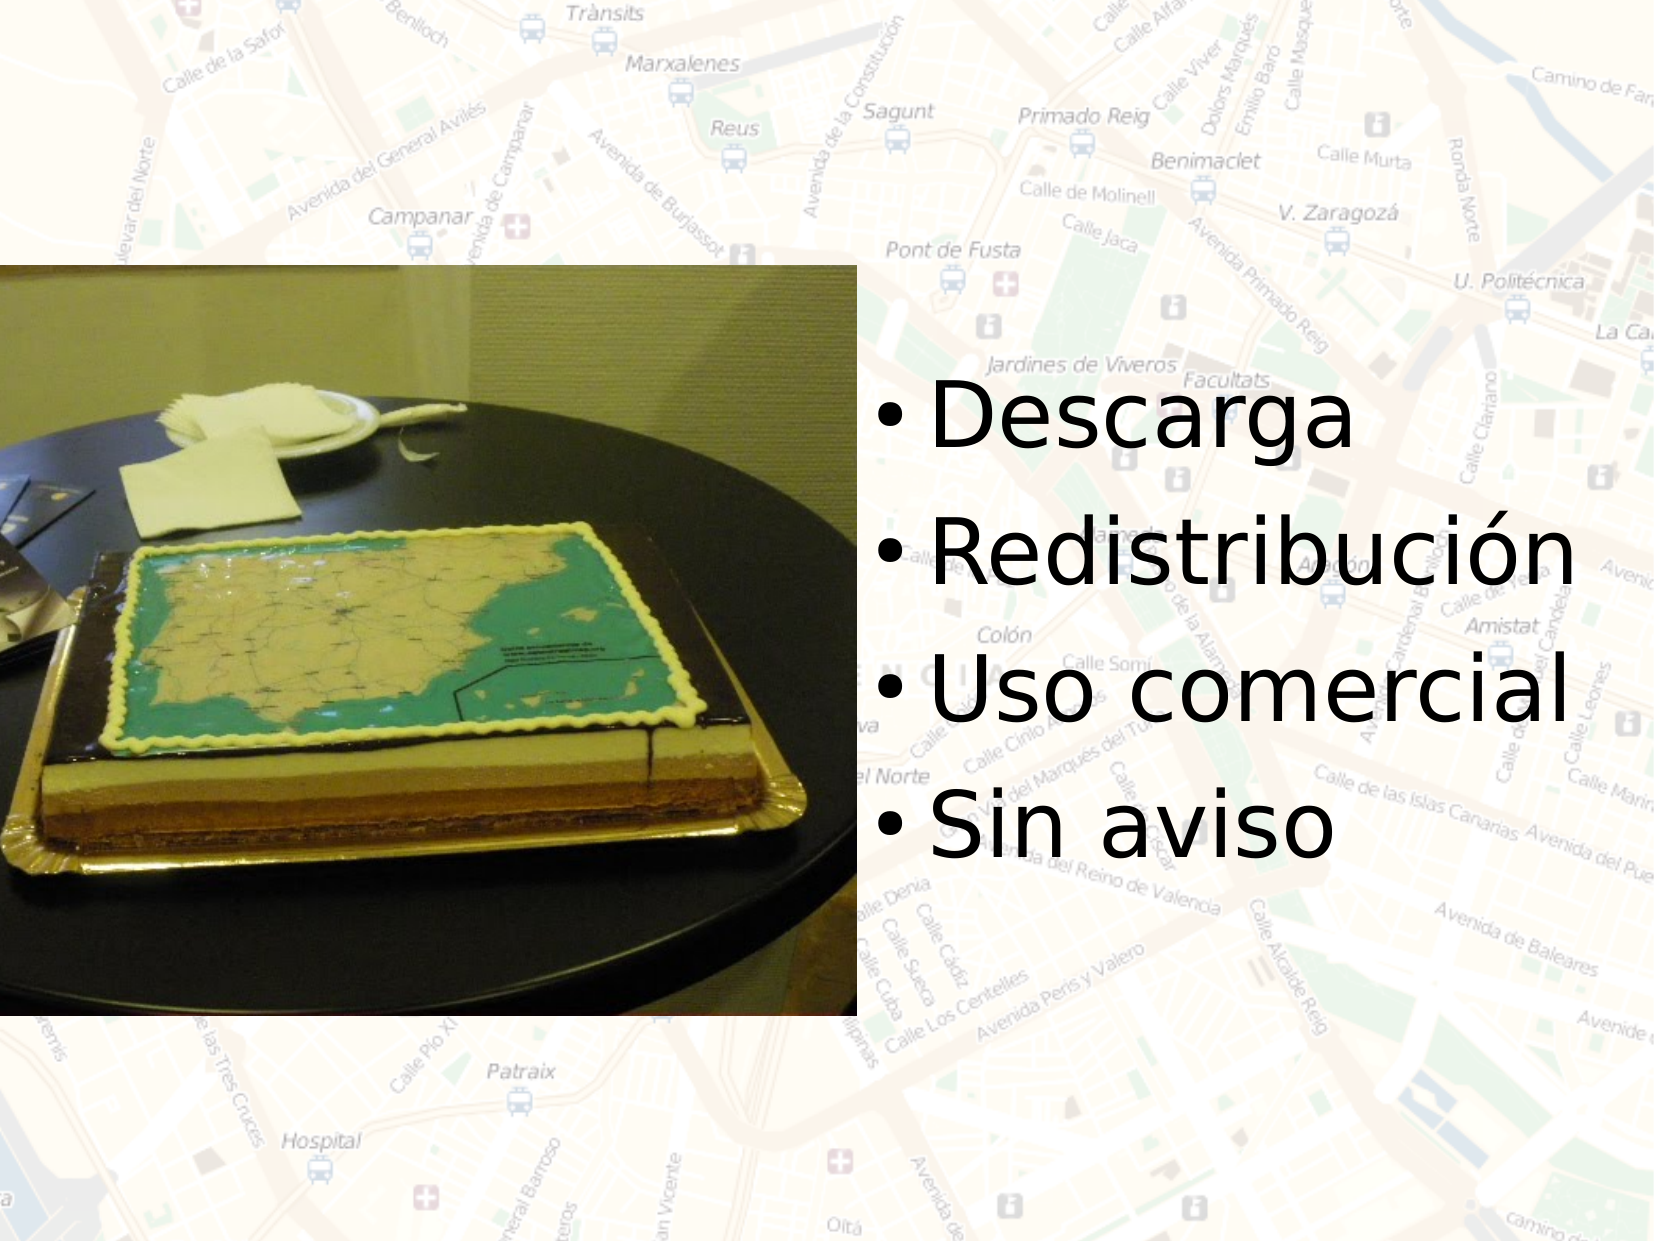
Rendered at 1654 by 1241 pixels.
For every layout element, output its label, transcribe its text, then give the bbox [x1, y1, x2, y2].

list Descarga Redistribución Uso comercial Sin aviso [856, 362, 1595, 916]
picture [0, 265, 857, 1016]
